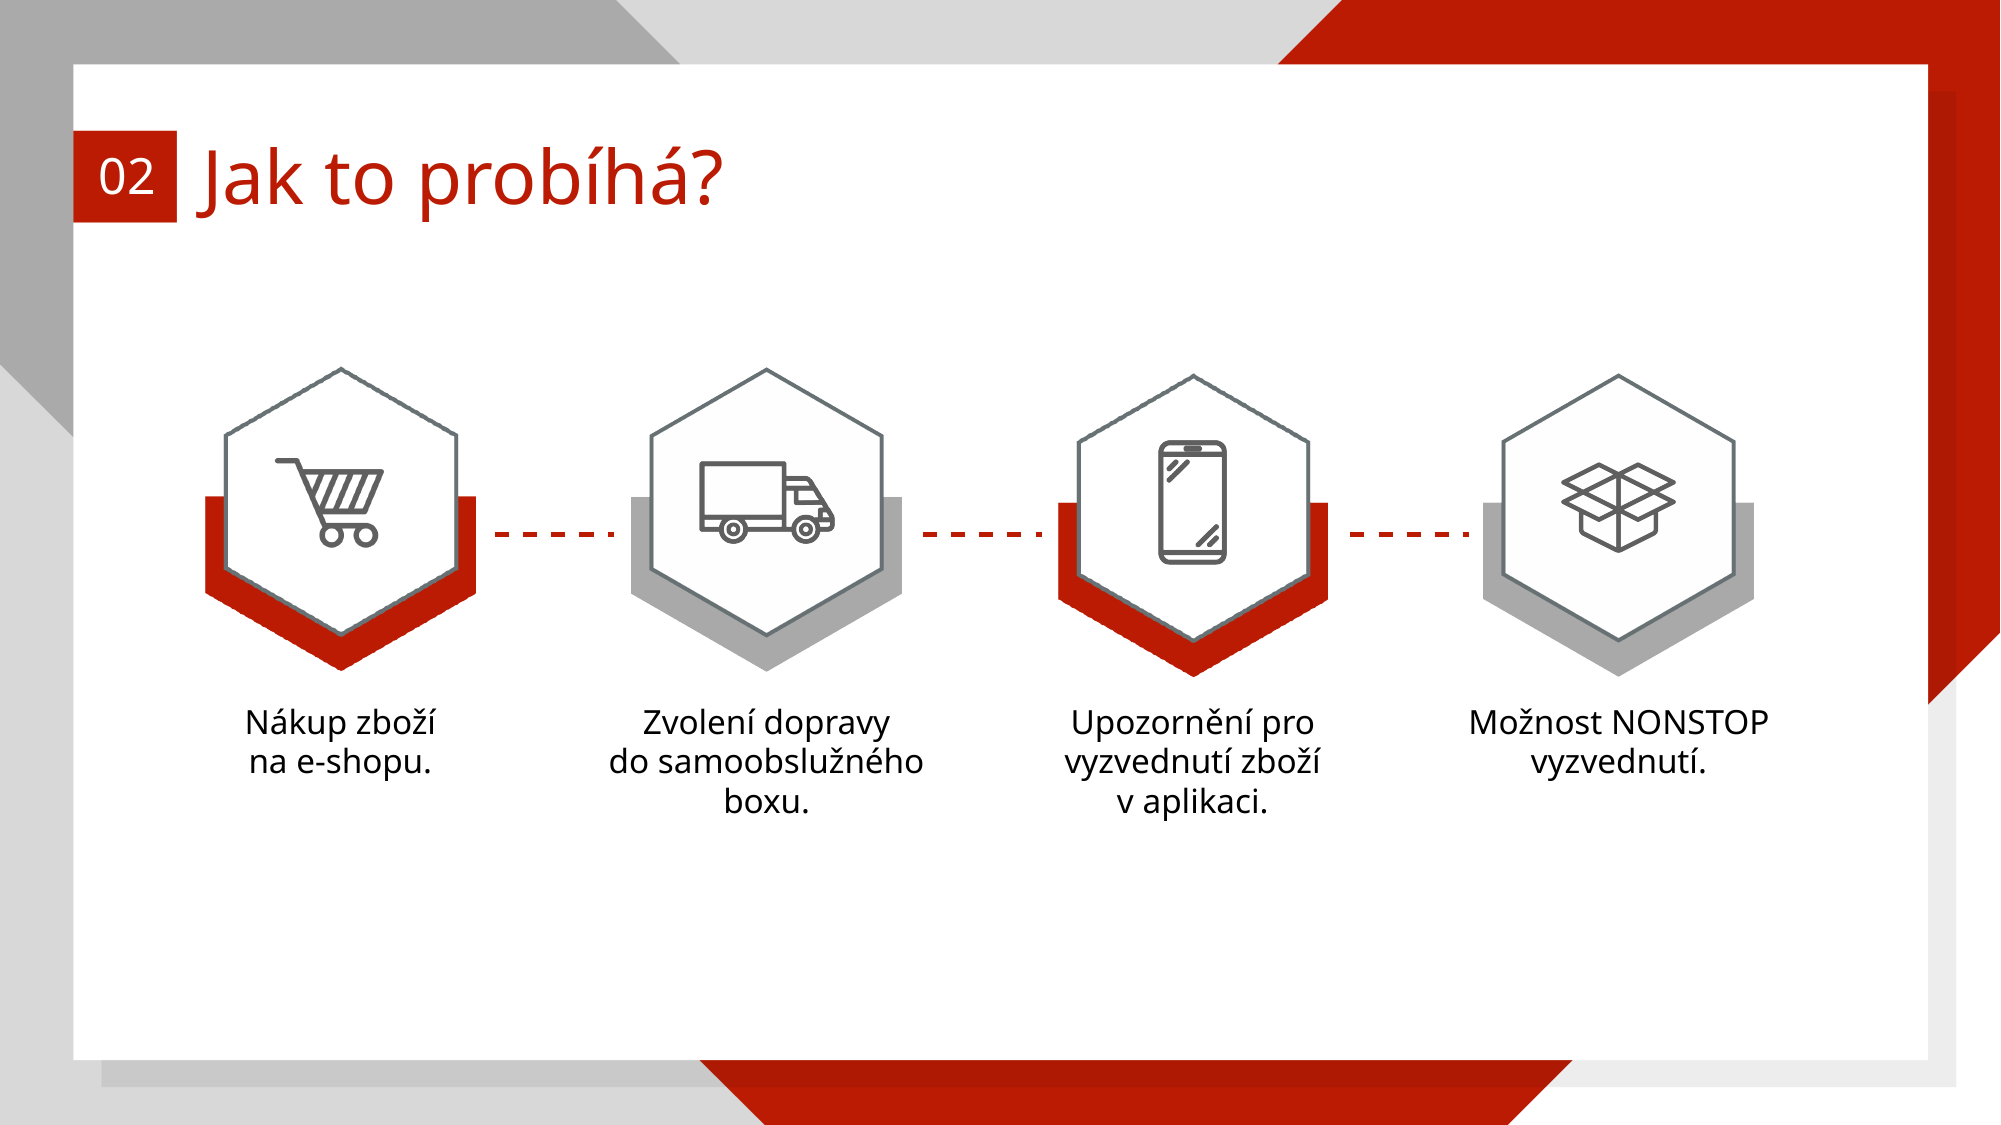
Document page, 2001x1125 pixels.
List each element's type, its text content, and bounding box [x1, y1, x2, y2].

text_box Upozornění pro vyzvednutí zboží v aplikaci. [1017, 693, 1369, 830]
picture [0, 0, 2000, 1125]
text_box Možnost NONSTOP vyzvednutí. [1443, 693, 1795, 790]
text_box Nákup zboží na e-shopu. [165, 693, 516, 790]
text_box Jak to probíhá? [187, 121, 1694, 228]
text_box 02 [83, 137, 174, 213]
text_box Zvolení dopravy do samoobslužného boxu. [591, 693, 942, 830]
